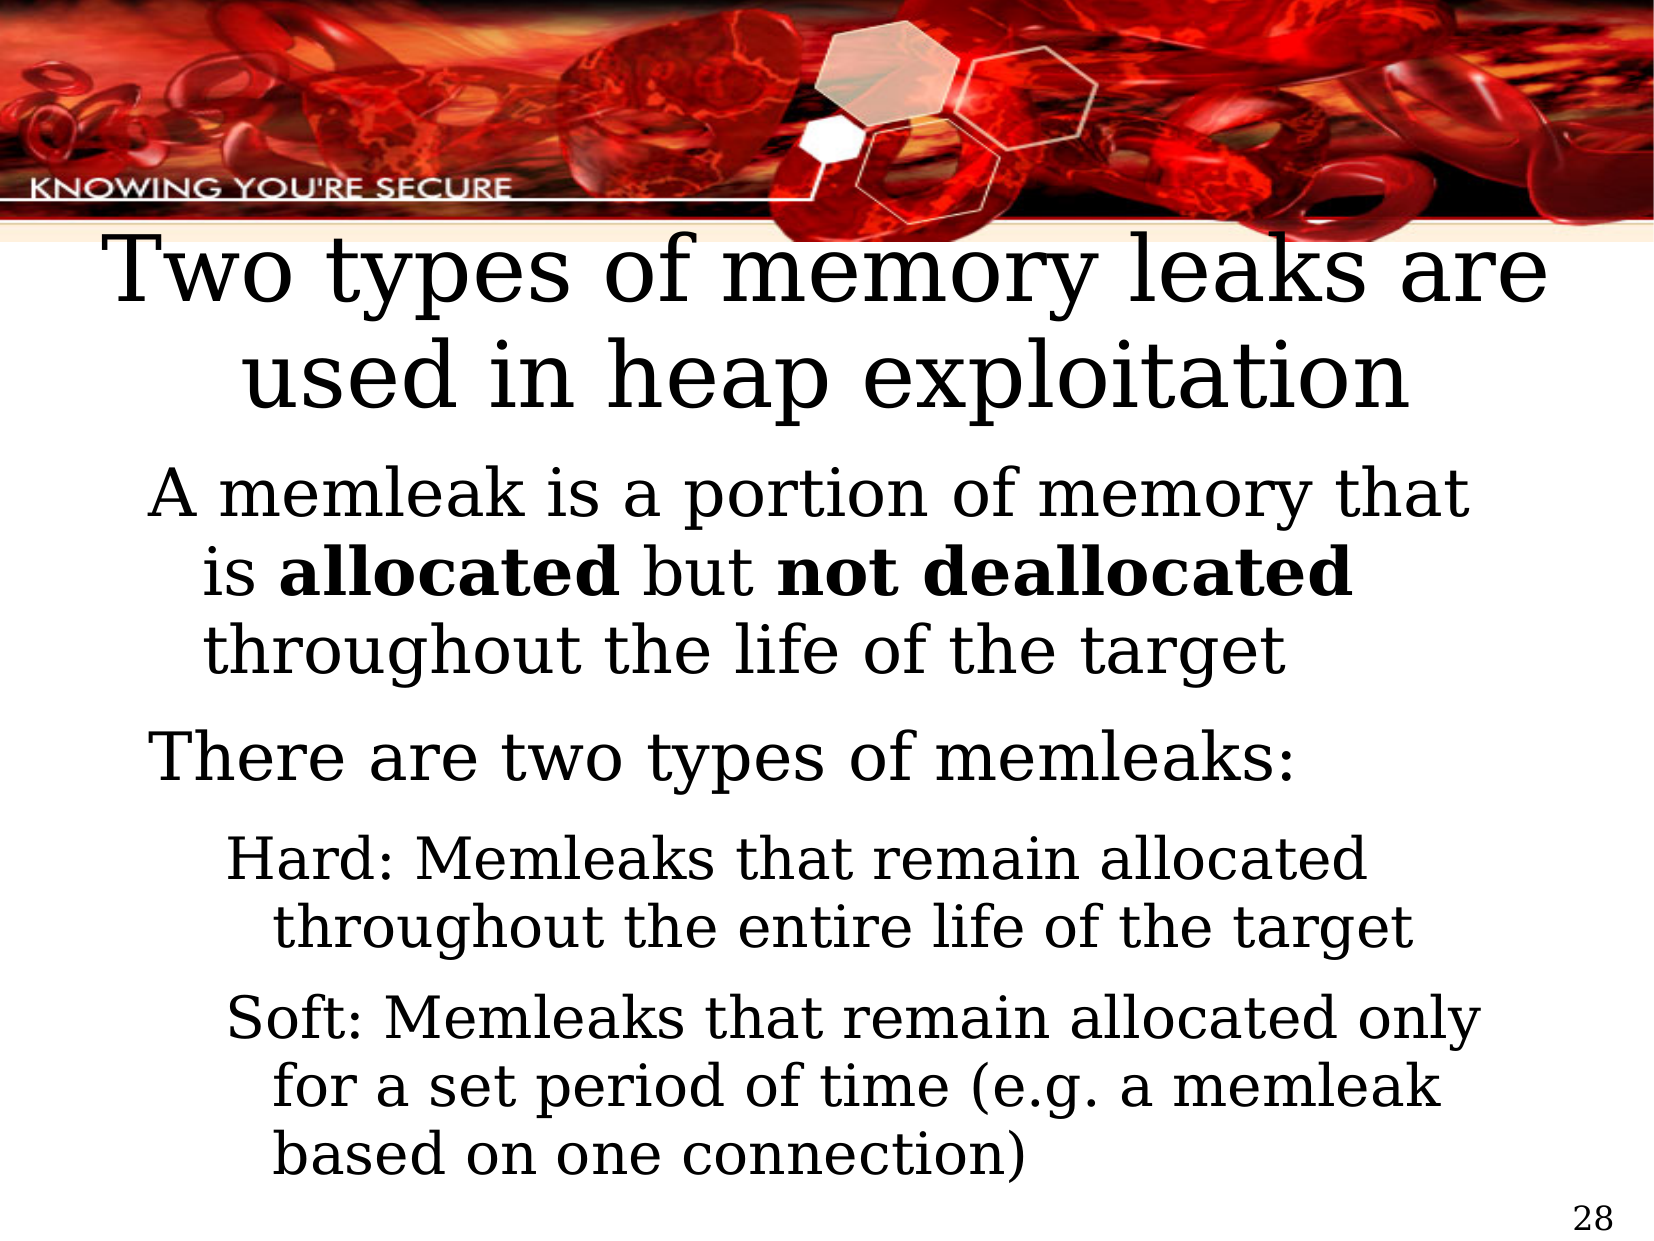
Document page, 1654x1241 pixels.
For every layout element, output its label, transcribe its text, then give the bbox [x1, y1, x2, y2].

picture [0, 0, 1654, 215]
list A memleak is a portion of memory that is allocated but not deallocated throughout the life of the target There are two types of memleaks: Hard: Memleaks that remain allocated throughout the entire life of the target Soft: Memleaks that remain allocated only for a set period of time (e.g. a memleak based on one connection) [131, 454, 1544, 1189]
title Two types of memory leaks are used in heap exploitation [0, 215, 1654, 430]
